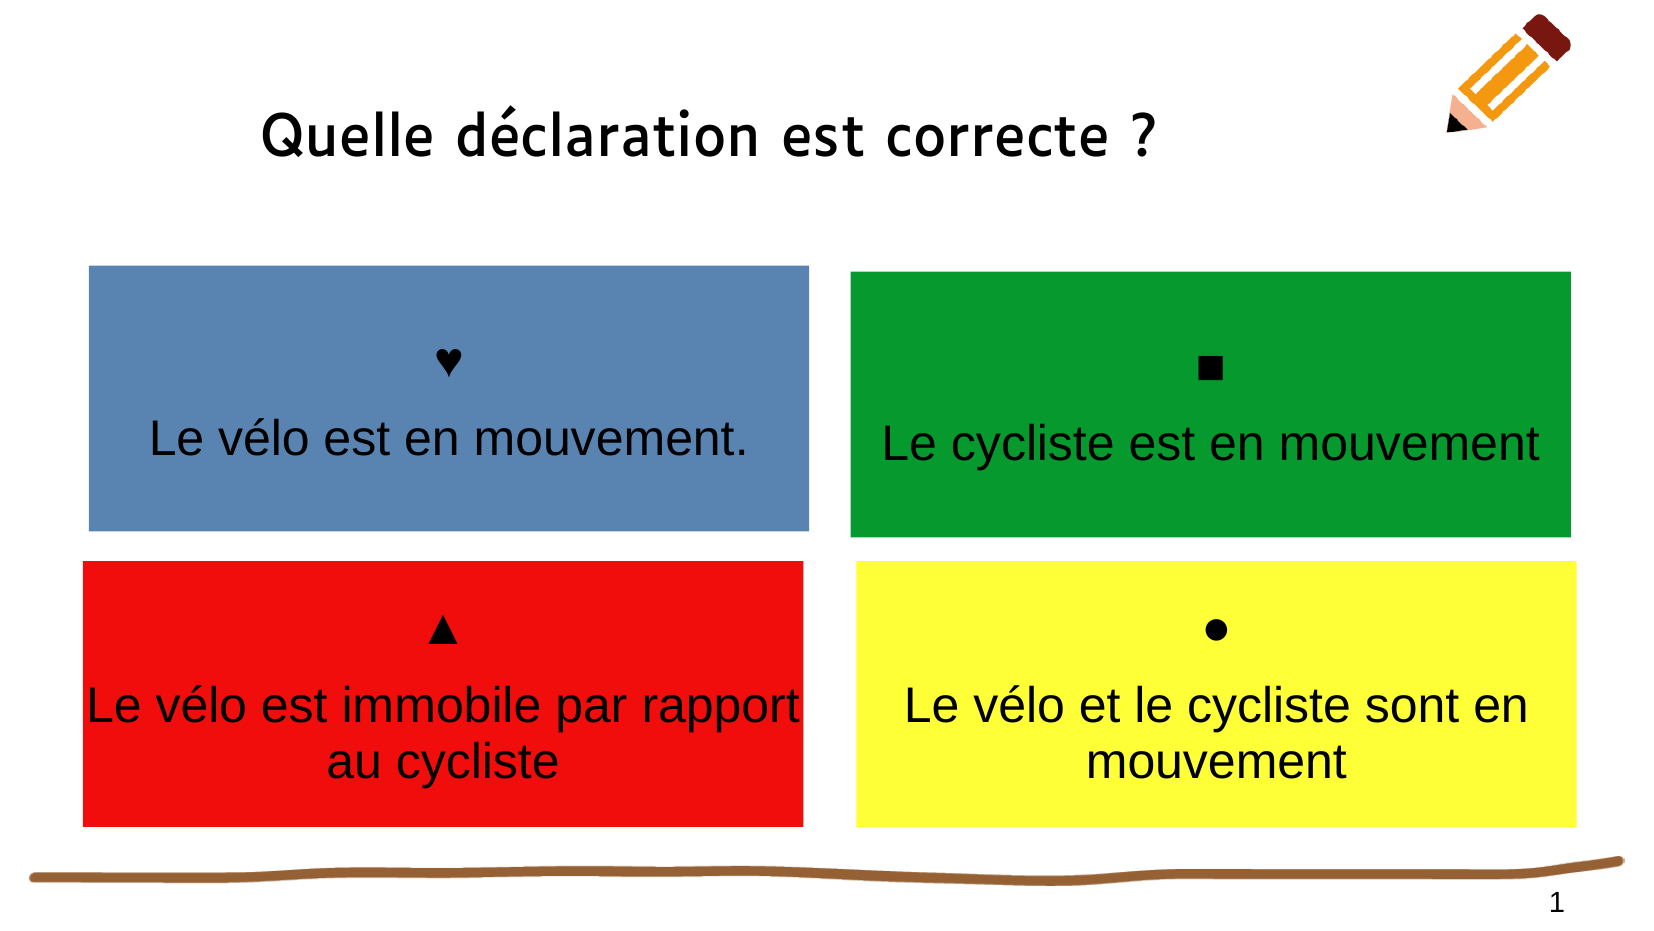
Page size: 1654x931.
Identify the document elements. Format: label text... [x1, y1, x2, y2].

list ■ Le cycliste est en mouvement [850, 271, 1571, 538]
list ● Le vélo et le cycliste sont en mouvement [856, 561, 1577, 827]
list ♥ Le vélo est en mouvement. [88, 265, 810, 532]
picture [1446, 14, 1571, 133]
list ▲ Le vélo est immobile par rapport au cycliste [82, 561, 804, 827]
title Quelle déclaration est correcte ? [29, 88, 1388, 192]
picture [29, 856, 1625, 886]
